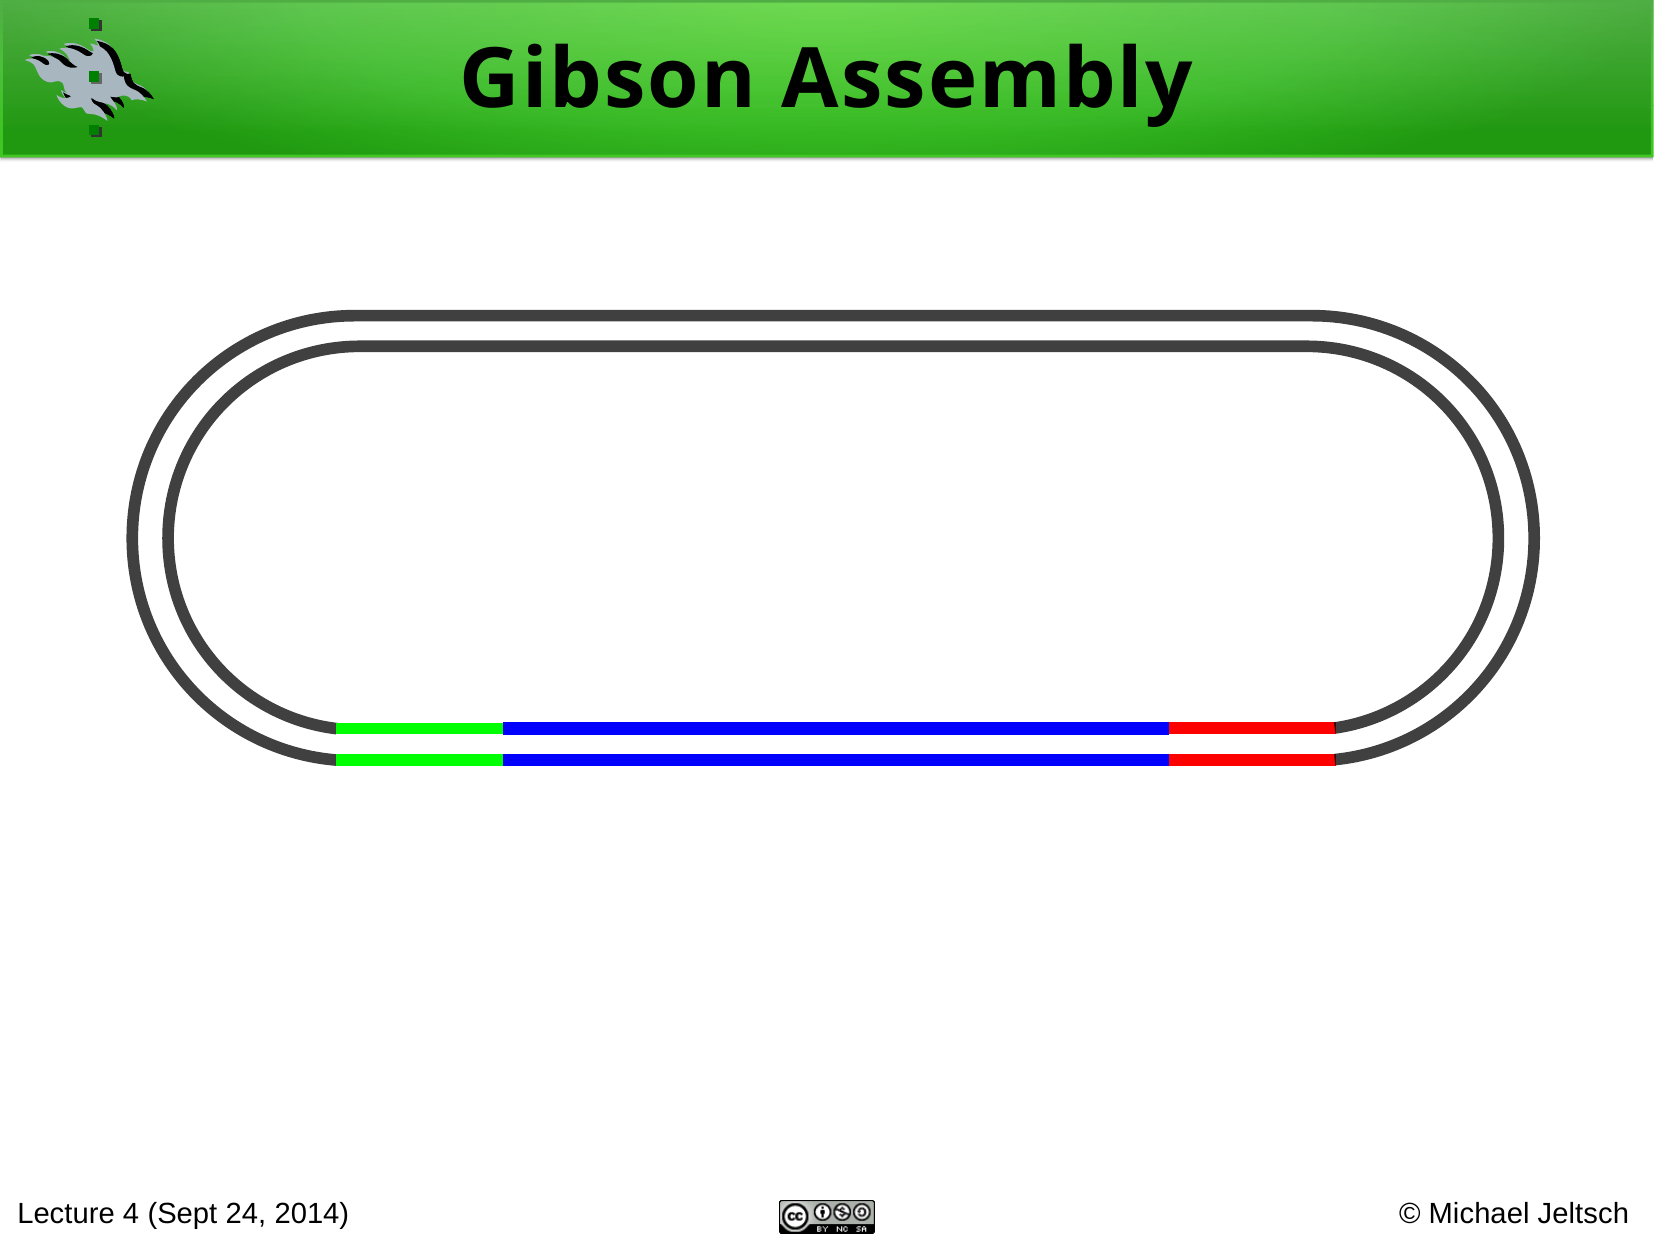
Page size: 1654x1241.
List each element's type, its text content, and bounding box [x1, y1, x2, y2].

picture [779, 1200, 875, 1234]
title Gibson Assembly [206, 30, 1448, 121]
picture [126, 309, 1541, 809]
